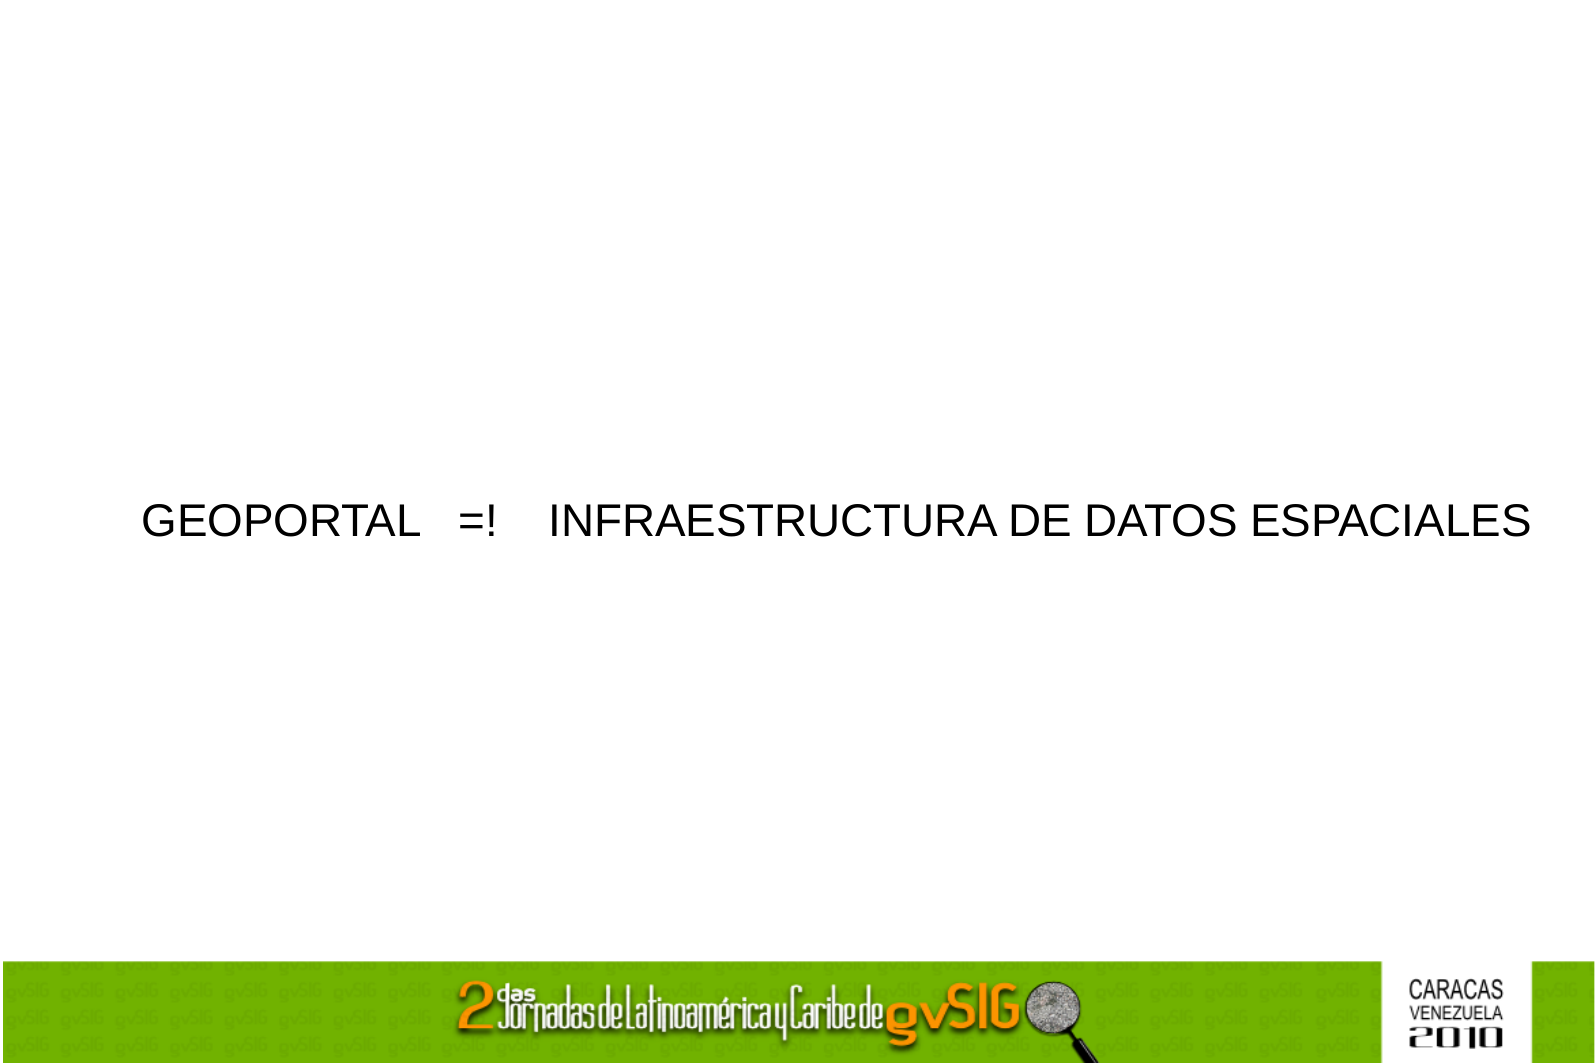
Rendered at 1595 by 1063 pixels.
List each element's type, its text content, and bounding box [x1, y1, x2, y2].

text_box GEOPORTAL =! INFRAESTRUCTURA DE DATOS ESPACIALES [127, 487, 1546, 560]
picture [3, 0, 1595, 1063]
